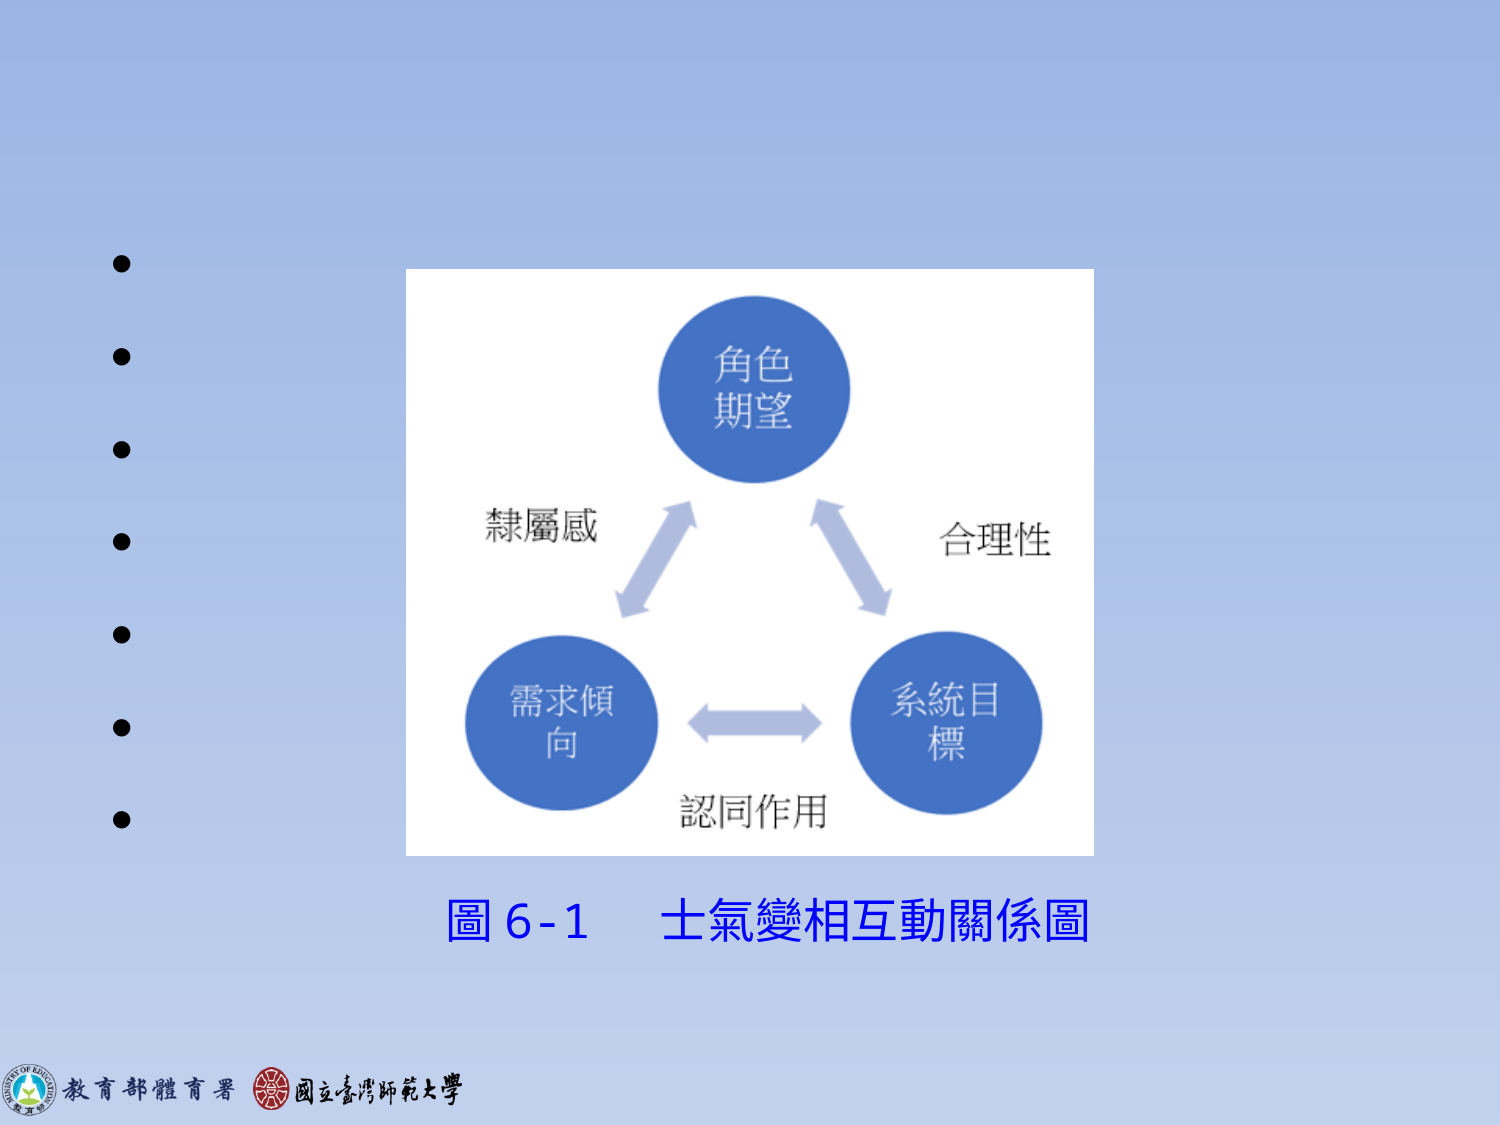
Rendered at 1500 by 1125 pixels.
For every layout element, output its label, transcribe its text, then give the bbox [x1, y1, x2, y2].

picture [406, 269, 1094, 856]
list 圖6-1 士氣變相互動關係圖 [95, 217, 1446, 960]
